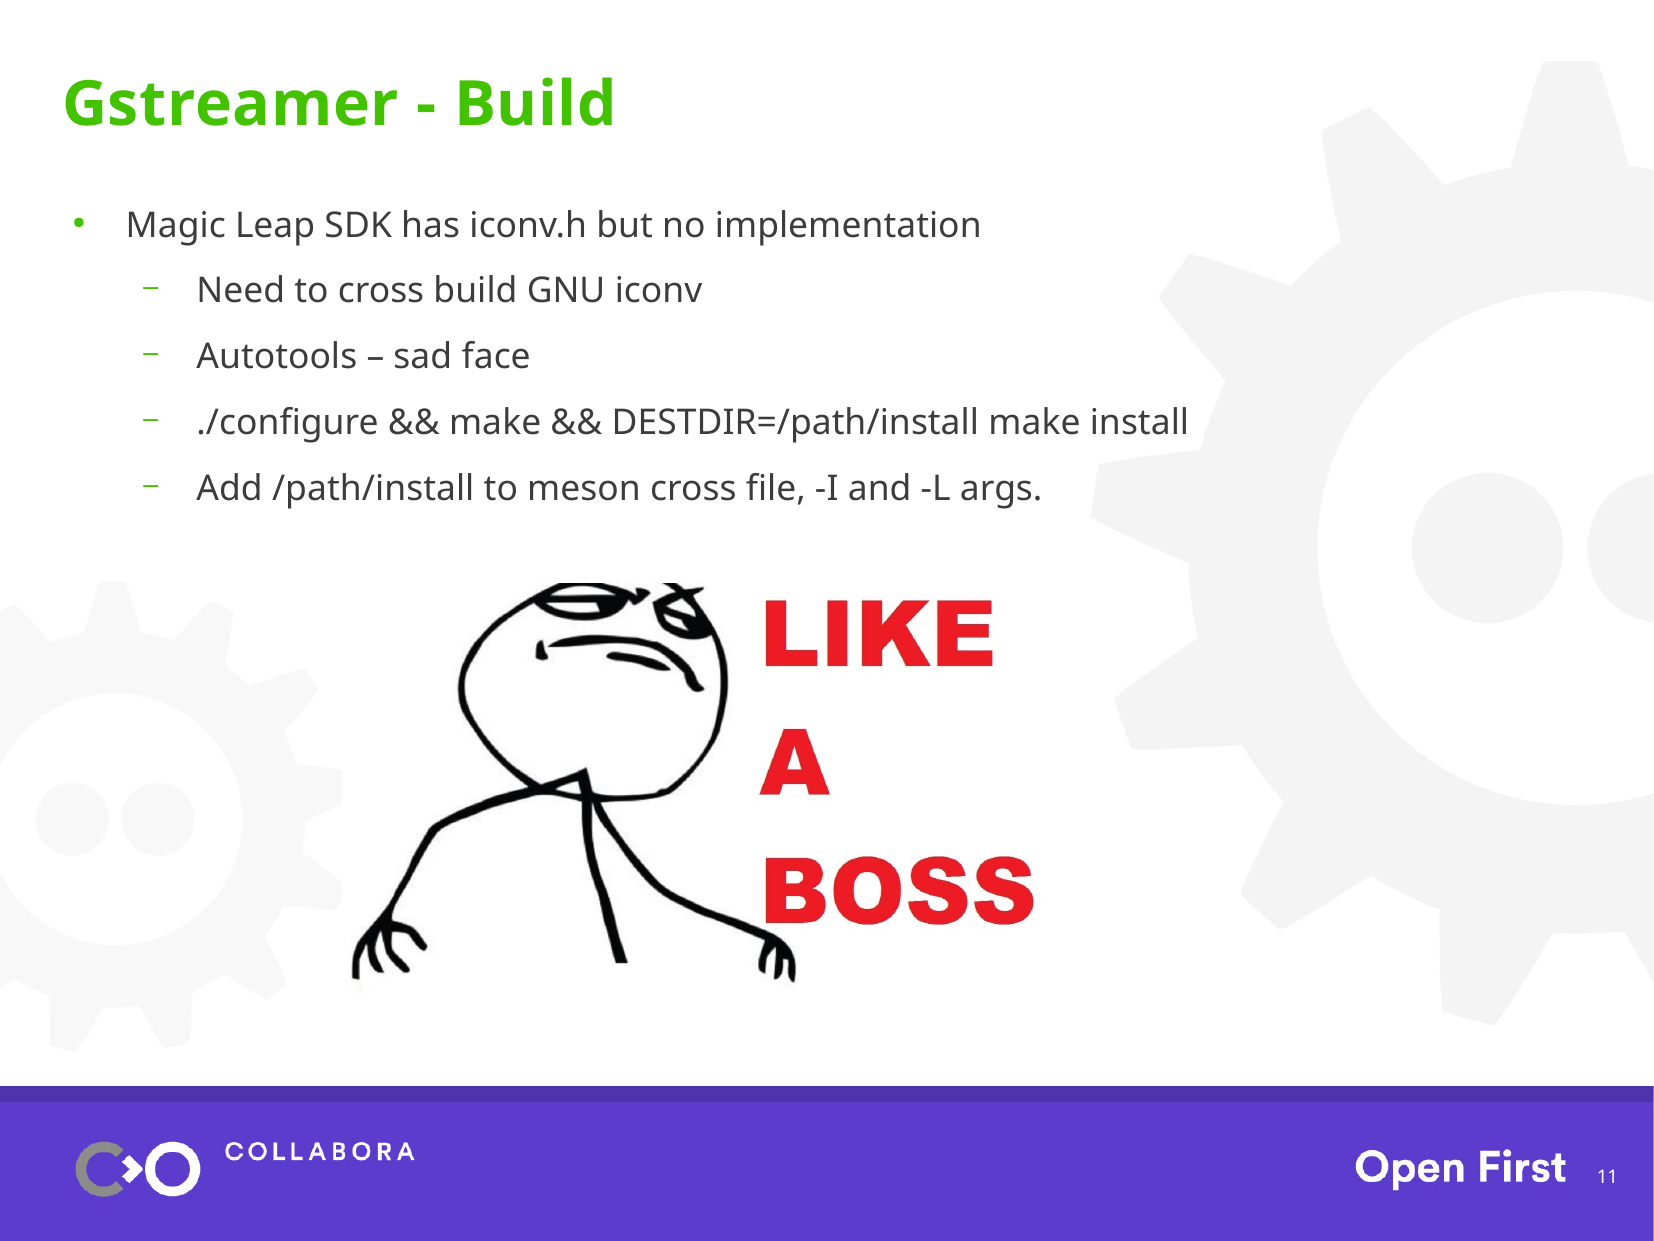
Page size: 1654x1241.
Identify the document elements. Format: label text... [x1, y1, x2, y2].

picture [0, 0, 1654, 1241]
title Gstreamer - Build [62, 62, 1638, 138]
list Magic Leap SDK has iconv.h but no implementation Need to cross build GNU iconv Autotools – sad face ./configure && make && DESTDIR=/path/install make install Add /path/install to meson cross file, -I and -L args. [54, 181, 1630, 520]
